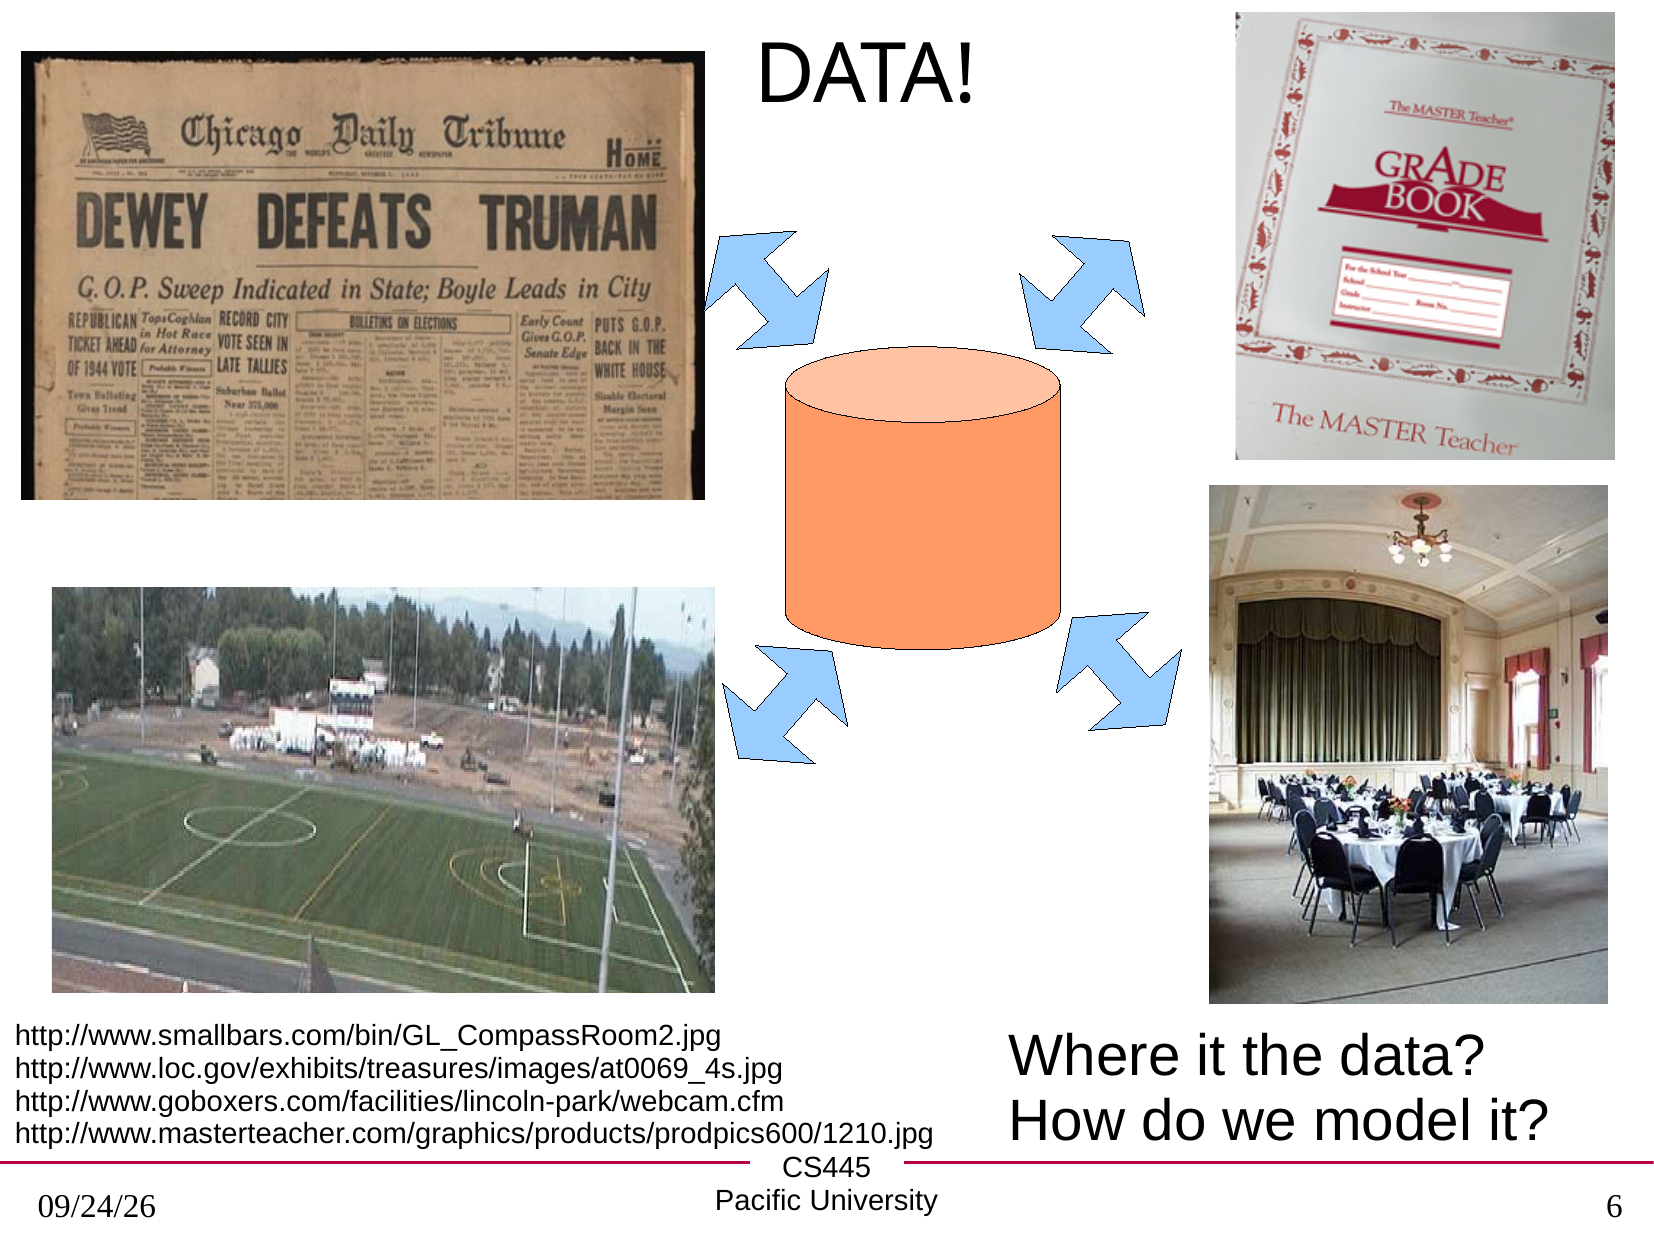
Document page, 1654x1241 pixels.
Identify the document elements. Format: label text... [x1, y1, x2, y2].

text_box [703, 231, 829, 350]
text_box Where it the data? How do we model it? [994, 1015, 1567, 1161]
picture [21, 51, 705, 500]
text_box [1019, 235, 1145, 354]
text_box [1056, 612, 1182, 731]
picture [1235, 12, 1615, 460]
text_box [722, 645, 848, 764]
text_box http://www.smallbars.com/bin/GL_CompassRoom2.jpg http://www.loc.gov/exhibits/treasures/images/at0069_4s.jpg http://www.goboxers.com/facilities/lincoln-park/webcam.cfm http://www.masterteacher.com/graphics/products/prodpics600/1210.jpg [0, 1011, 938, 1158]
picture [1209, 485, 1608, 1004]
text_box [785, 386, 1061, 650]
title DATA! [121, 21, 1235, 119]
picture [51, 587, 715, 993]
